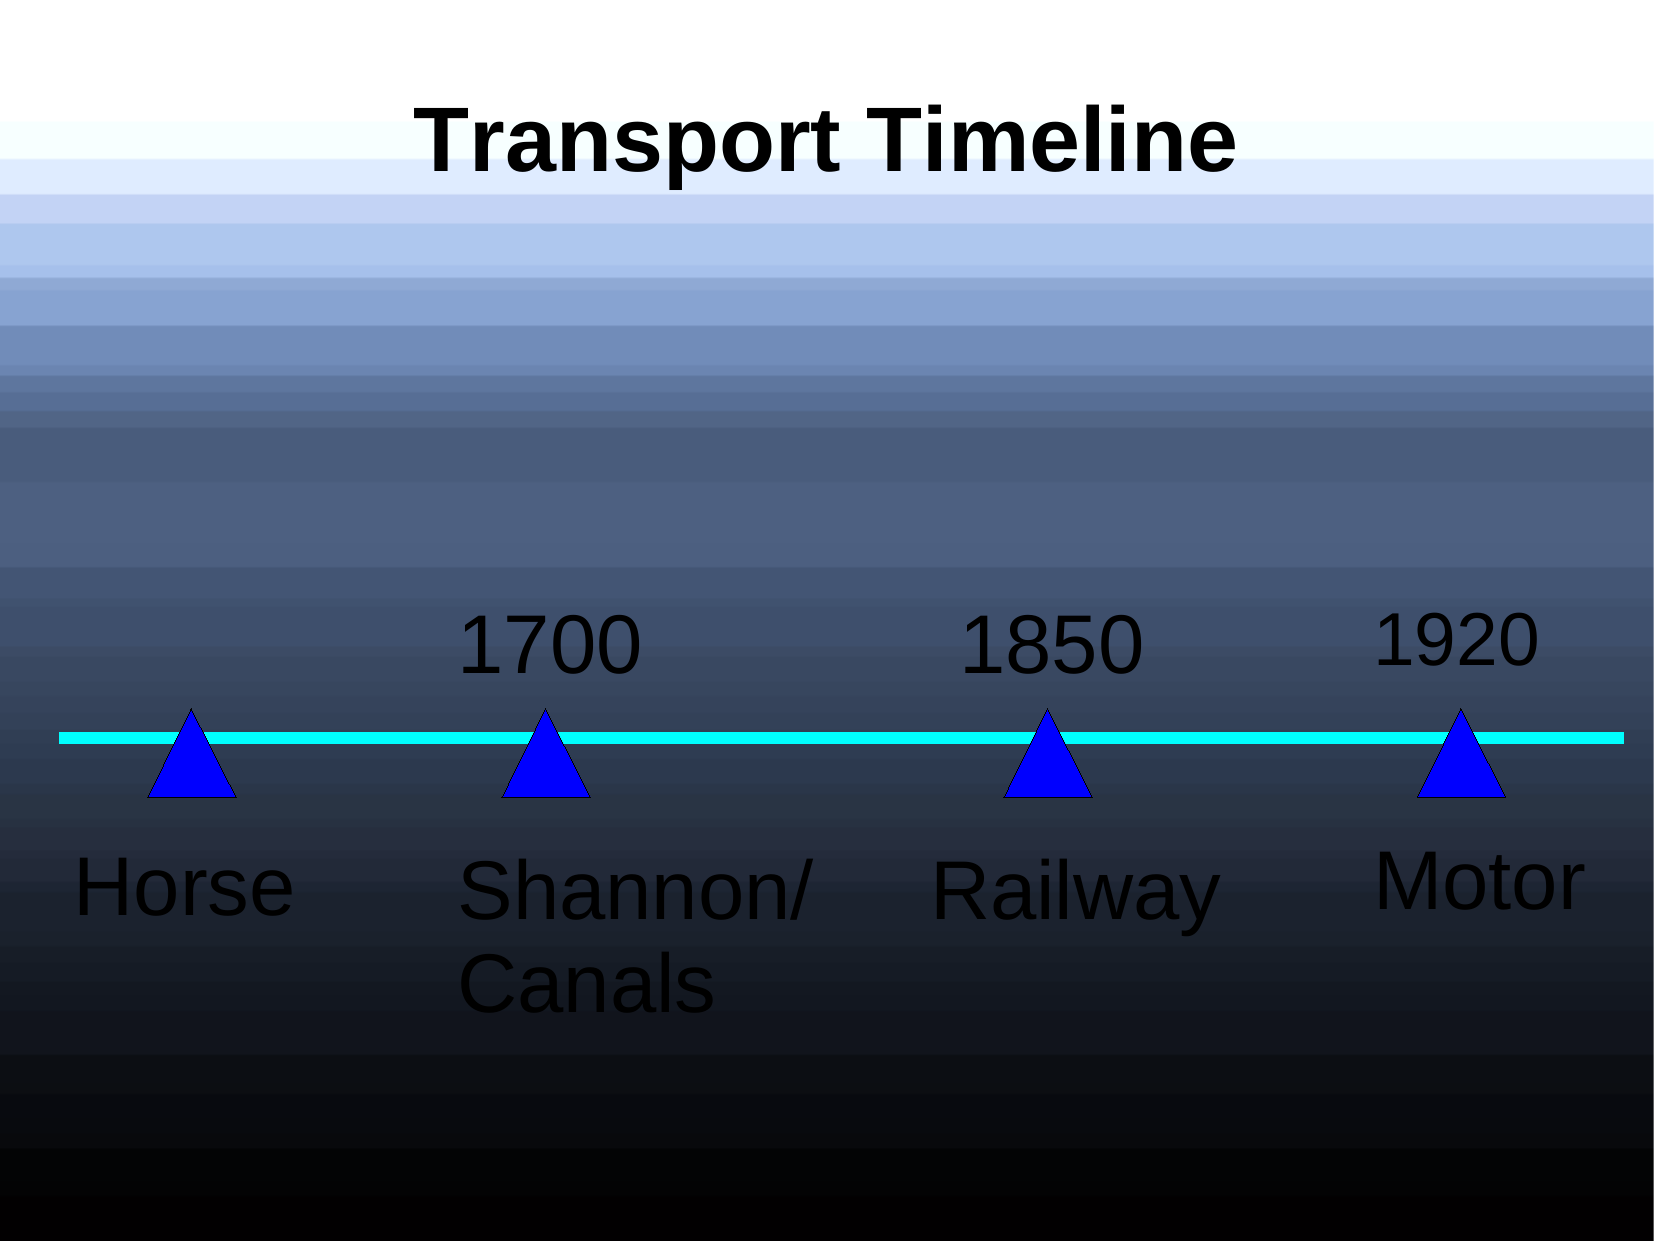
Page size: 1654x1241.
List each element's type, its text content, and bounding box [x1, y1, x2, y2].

text_box [1003, 708, 1093, 798]
text_box 1920 [1358, 590, 1565, 690]
text_box Motor [1358, 826, 1625, 945]
text_box [1417, 708, 1506, 798]
text_box Railway [915, 837, 1241, 945]
text_box [147, 708, 237, 798]
text_box Shannon/ Canals [442, 837, 857, 1038]
picture [0, 0, 1654, 1241]
text_box 1700 [442, 590, 680, 699]
text_box 1850 [944, 590, 1182, 699]
text_box Horse [59, 832, 325, 941]
title Transport Timeline [59, 61, 1595, 219]
text_box [501, 708, 591, 798]
